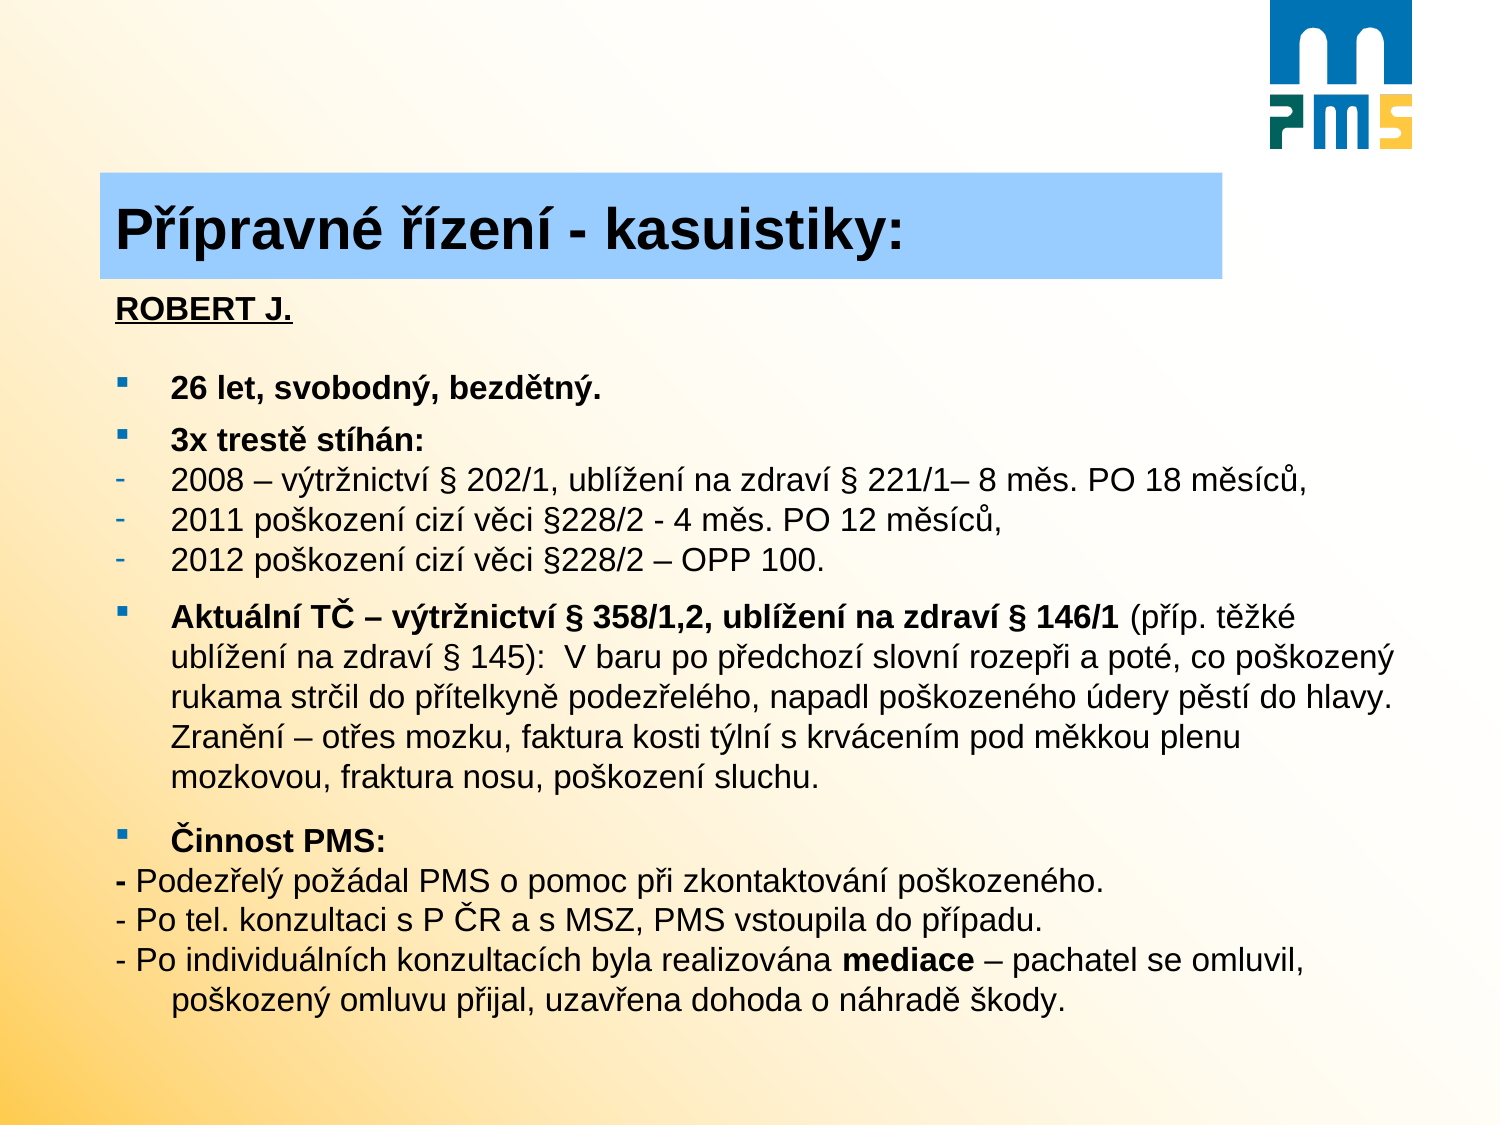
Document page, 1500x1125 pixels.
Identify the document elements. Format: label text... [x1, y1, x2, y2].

picture [0, 0, 1500, 1125]
text_box ROBERT J. 26 let, svobodný, bezdětný. 3x trestě stíhán: 2008 – výtržnictví § 202/1, ublížení na zdraví § 221/1– 8 měs. PO 18 měsíců, 2011 poškození cizí věci §228/2 - 4 měs. PO 12 měsíců, 2012 poškození cizí věci §228/2 – OPP 100. Aktuální TČ – výtržnictví § 358/1,2, ublížení na zdraví § 146/1 (příp. těžké ublížení na zdraví § 145): V baru po předchozí slovní rozepři a poté, co poškozený rukama strčil do přítelkyně podezřelého, napadl poškozeného údery pěstí do hlavy. Zranění – otřes mozku, faktura kosti týlní s krvácením pod měkkou plenu mozkovou, fraktura nosu, poškození sluchu. Činnost PMS: - Podezřelý požádal PMS o pomoc při zkontaktování poškozeného. - Po tel. konzultaci s P ČR a s MSZ, PMS vstoupila do případu. - Po individuálních konzultacích byla realizována mediace – pachatel se omluvil, poškozený omluvu přijal, uzavřena dohoda o náhradě škody. [100, 278, 1412, 1012]
text_box Přípravné řízení - kasuistiky: [100, 172, 1223, 278]
